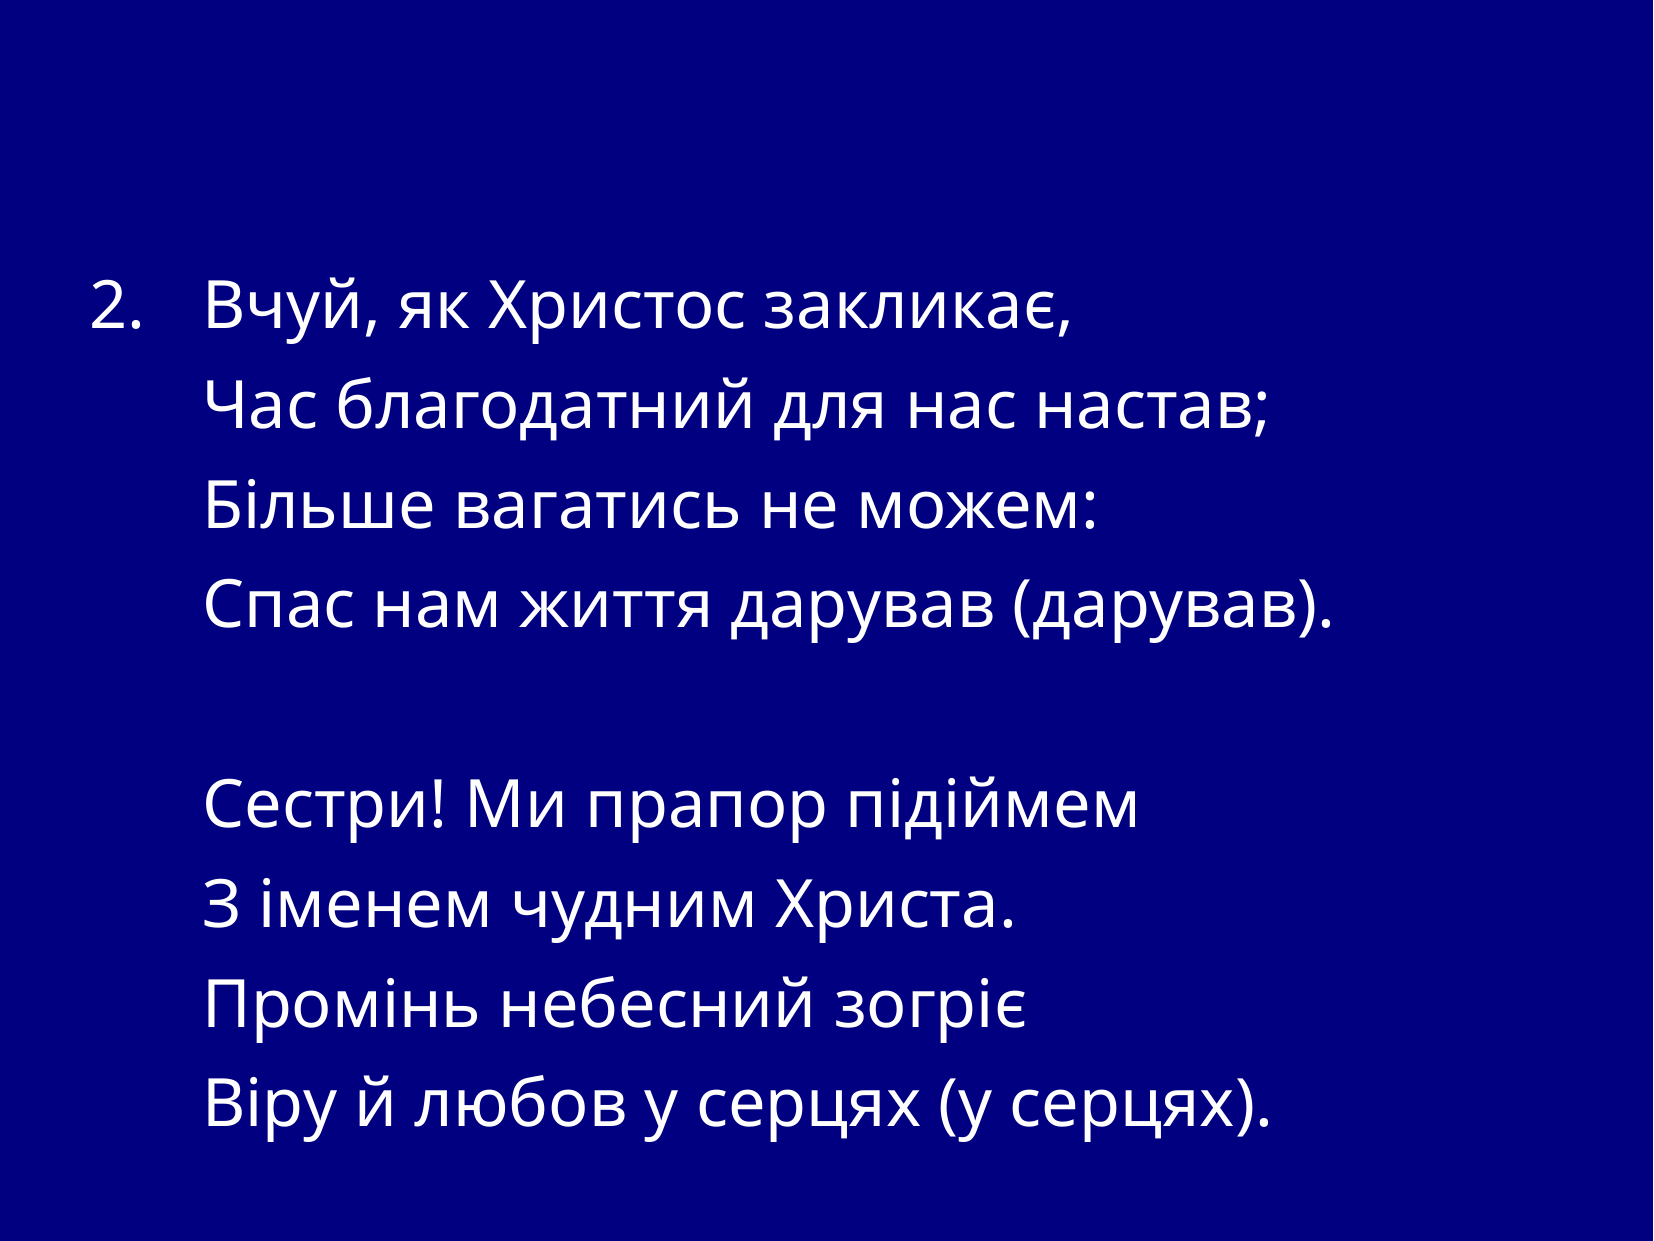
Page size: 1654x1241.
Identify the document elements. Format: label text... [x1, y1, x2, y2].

text_box 2. Вчуй, як Христос закликає, Час благодатний для нас настав; Більше вагатись не можем: Спас нам життя дарував (дарував). Сестри! Ми прапор підіймем З іменем чудним Христа. Промінь небесний зогріє Віру й любов у серцях (у серцях). [75, 150, 1576, 1163]
